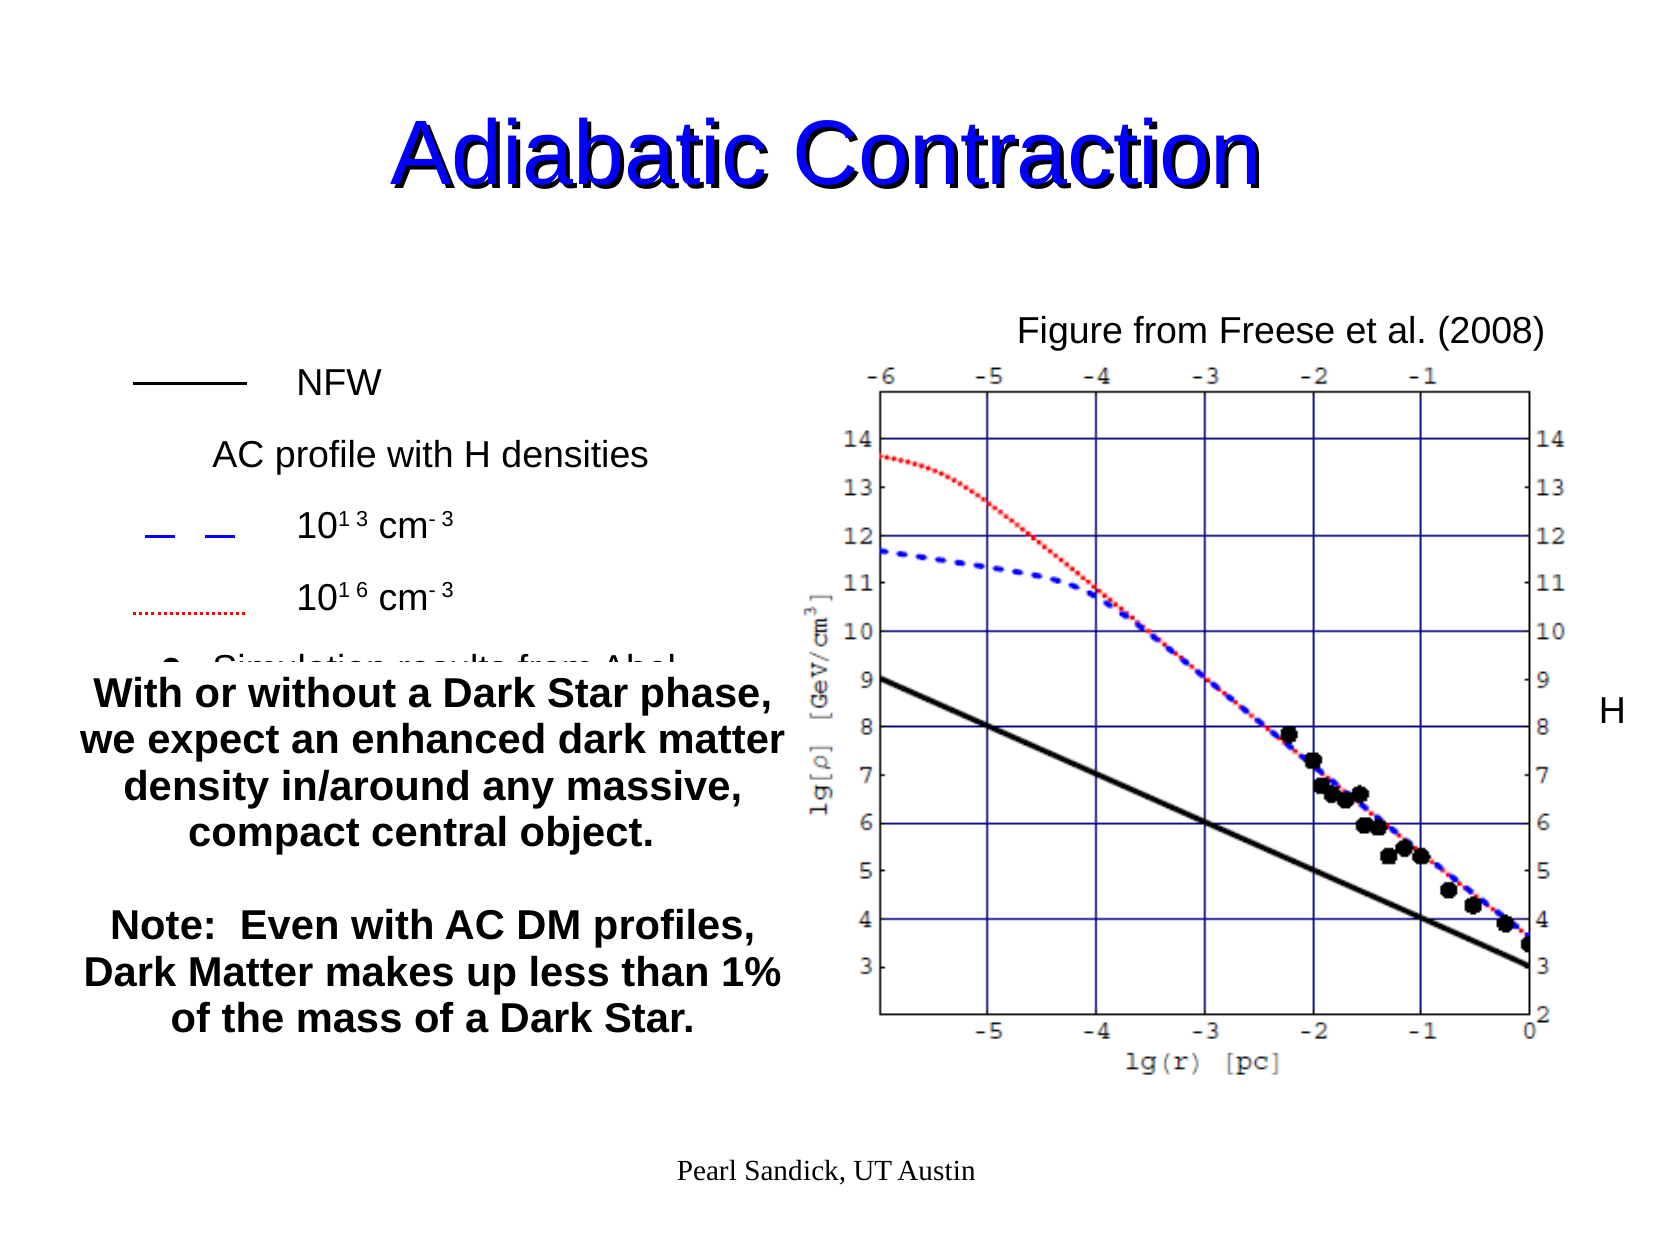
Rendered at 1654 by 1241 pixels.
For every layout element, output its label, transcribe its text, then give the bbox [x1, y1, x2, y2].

picture [802, 354, 1574, 1093]
text_box Figure from Freese et al. (2008) [988, 302, 1559, 354]
text_box With or without a Dark Star phase, we expect an enhanced dark matter density in/around any massive, compact central object. Note: Even with AC DM profiles, Dark Matter makes up less than 1% of the mass of a Dark Star. [65, 662, 829, 1109]
title Adiabatic Contraction [82, 56, 1571, 250]
list NFW AC profile with H densities 101 3 cm- 3 101 6 cm- 3 Simulation results from Abel, Bryan and Norman (2002) for H density 101 3 cm- 3 [141, 290, 1630, 964]
